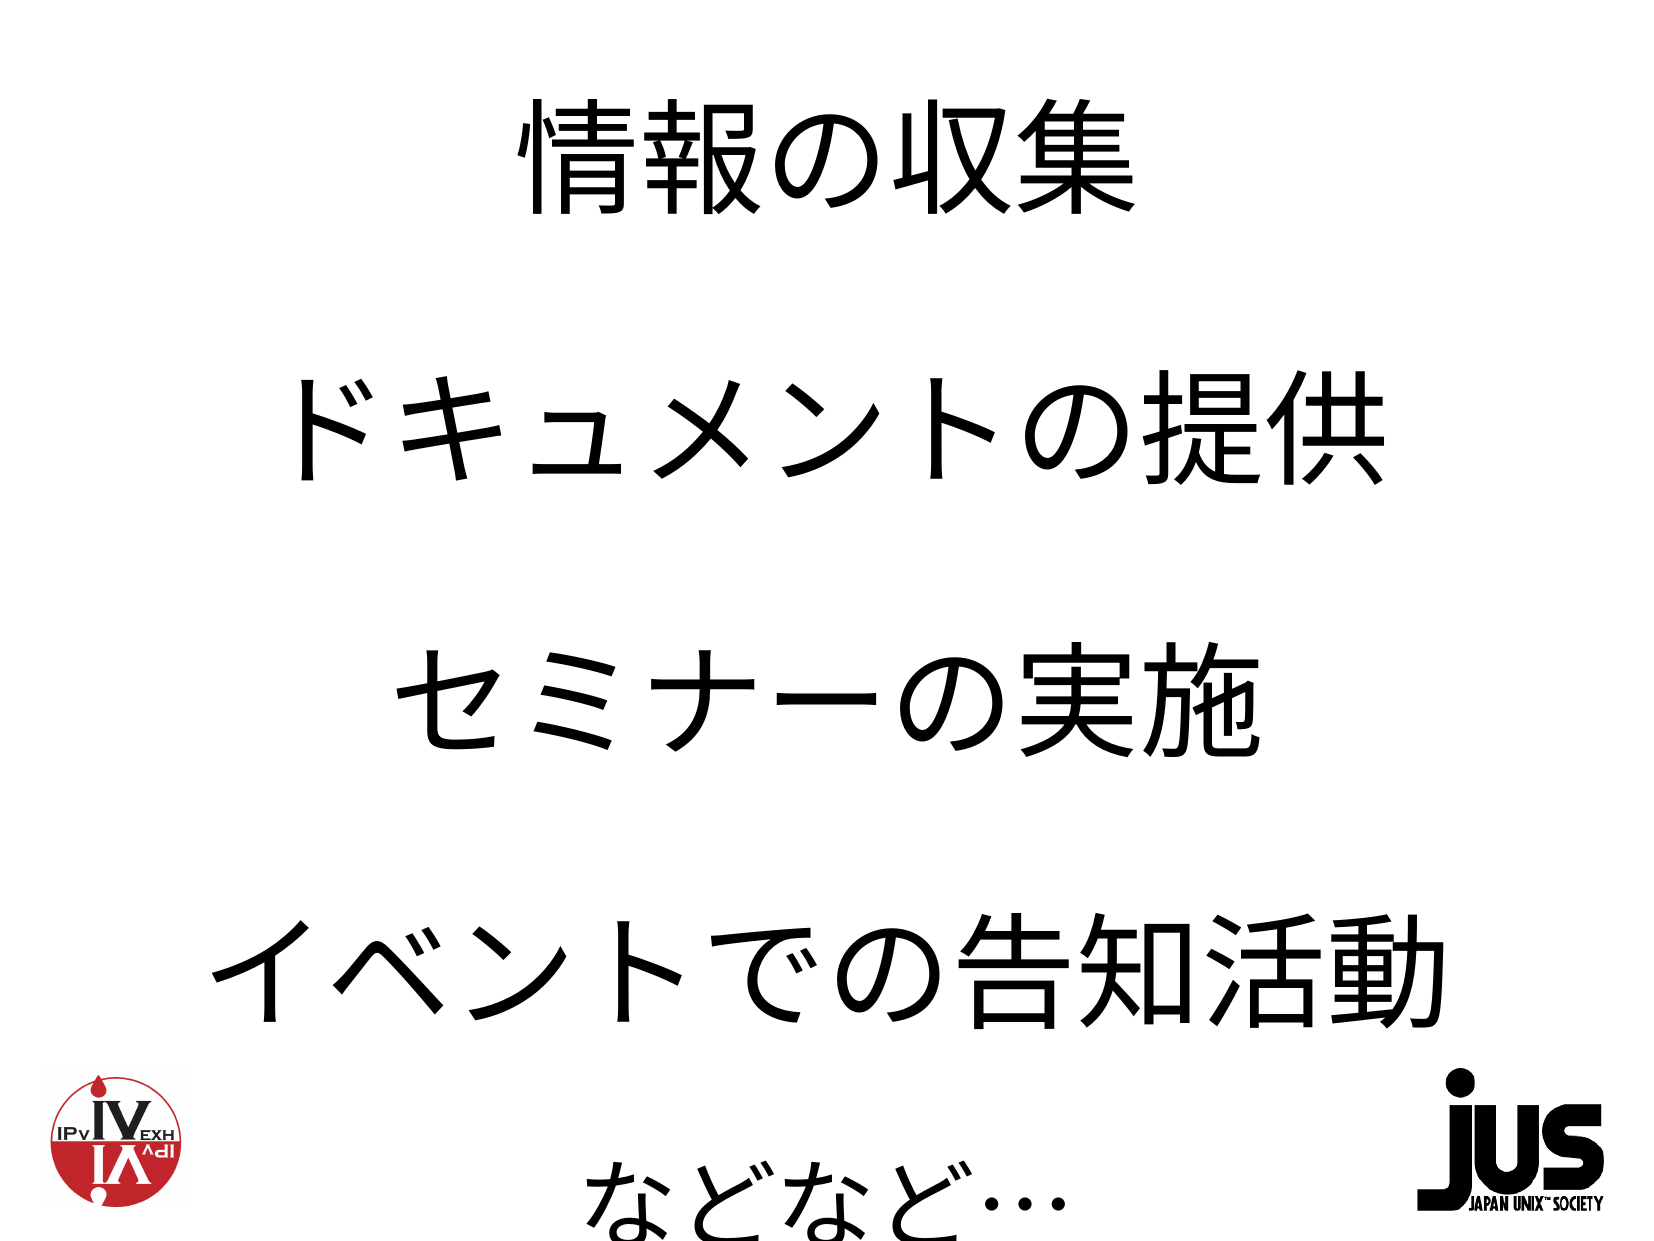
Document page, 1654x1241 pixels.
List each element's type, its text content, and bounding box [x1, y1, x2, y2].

picture [41, 1068, 190, 1210]
picture [1417, 1068, 1604, 1211]
subtitle 情報の収集 ドキュメントの提供 セミナーの実施 イベントでの告知活動 などなど… [82, 169, 1571, 1071]
